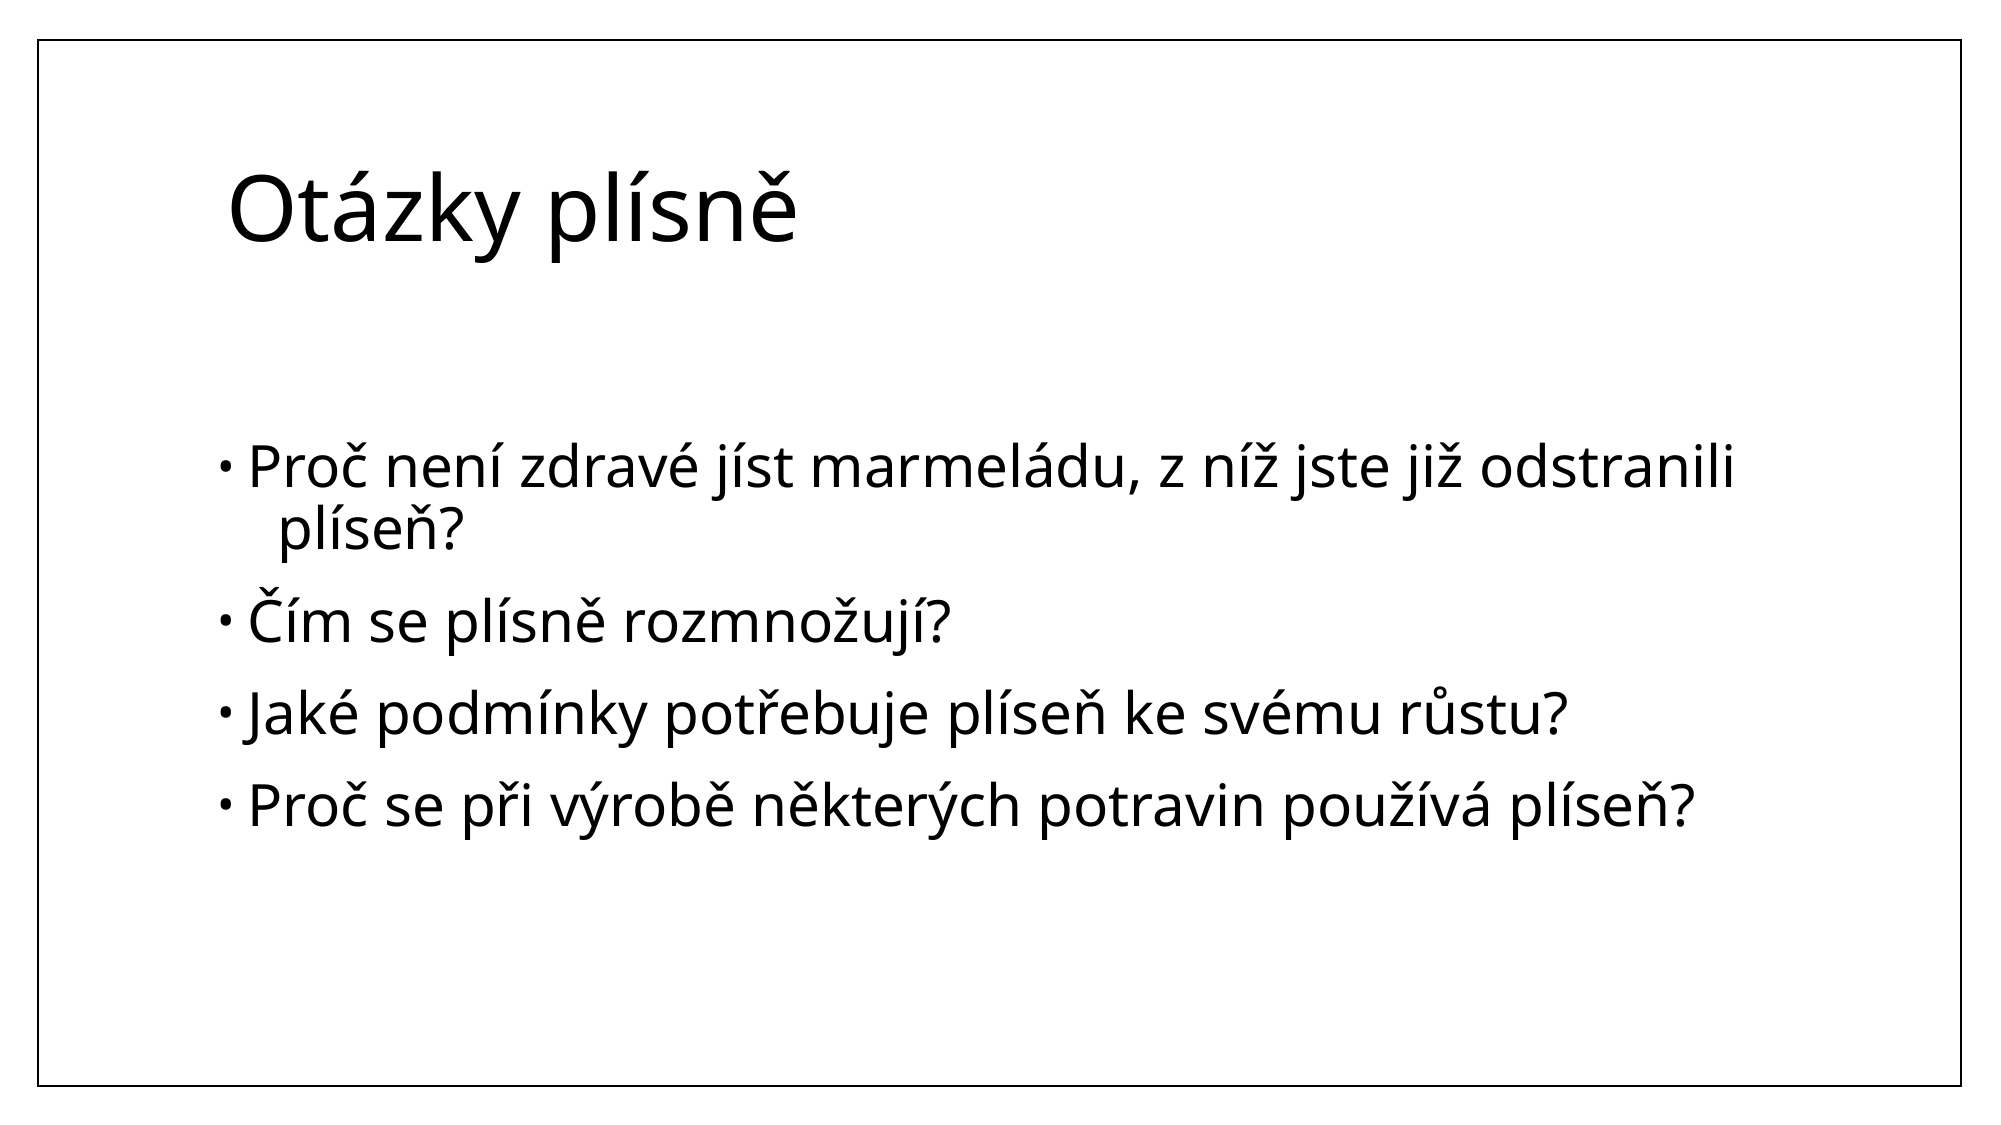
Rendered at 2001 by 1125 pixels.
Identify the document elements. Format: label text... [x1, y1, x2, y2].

list Proč není zdravé jíst marmeládu, z níž jste již odstranili plíseň? Čím se plísně rozmnožují? Jaké podmínky potřebuje plíseň ke svému růstu? Proč se při výrobě některých potravin používá plíseň? [187, 337, 1808, 1000]
title Otázky plísně [187, 99, 1808, 323]
